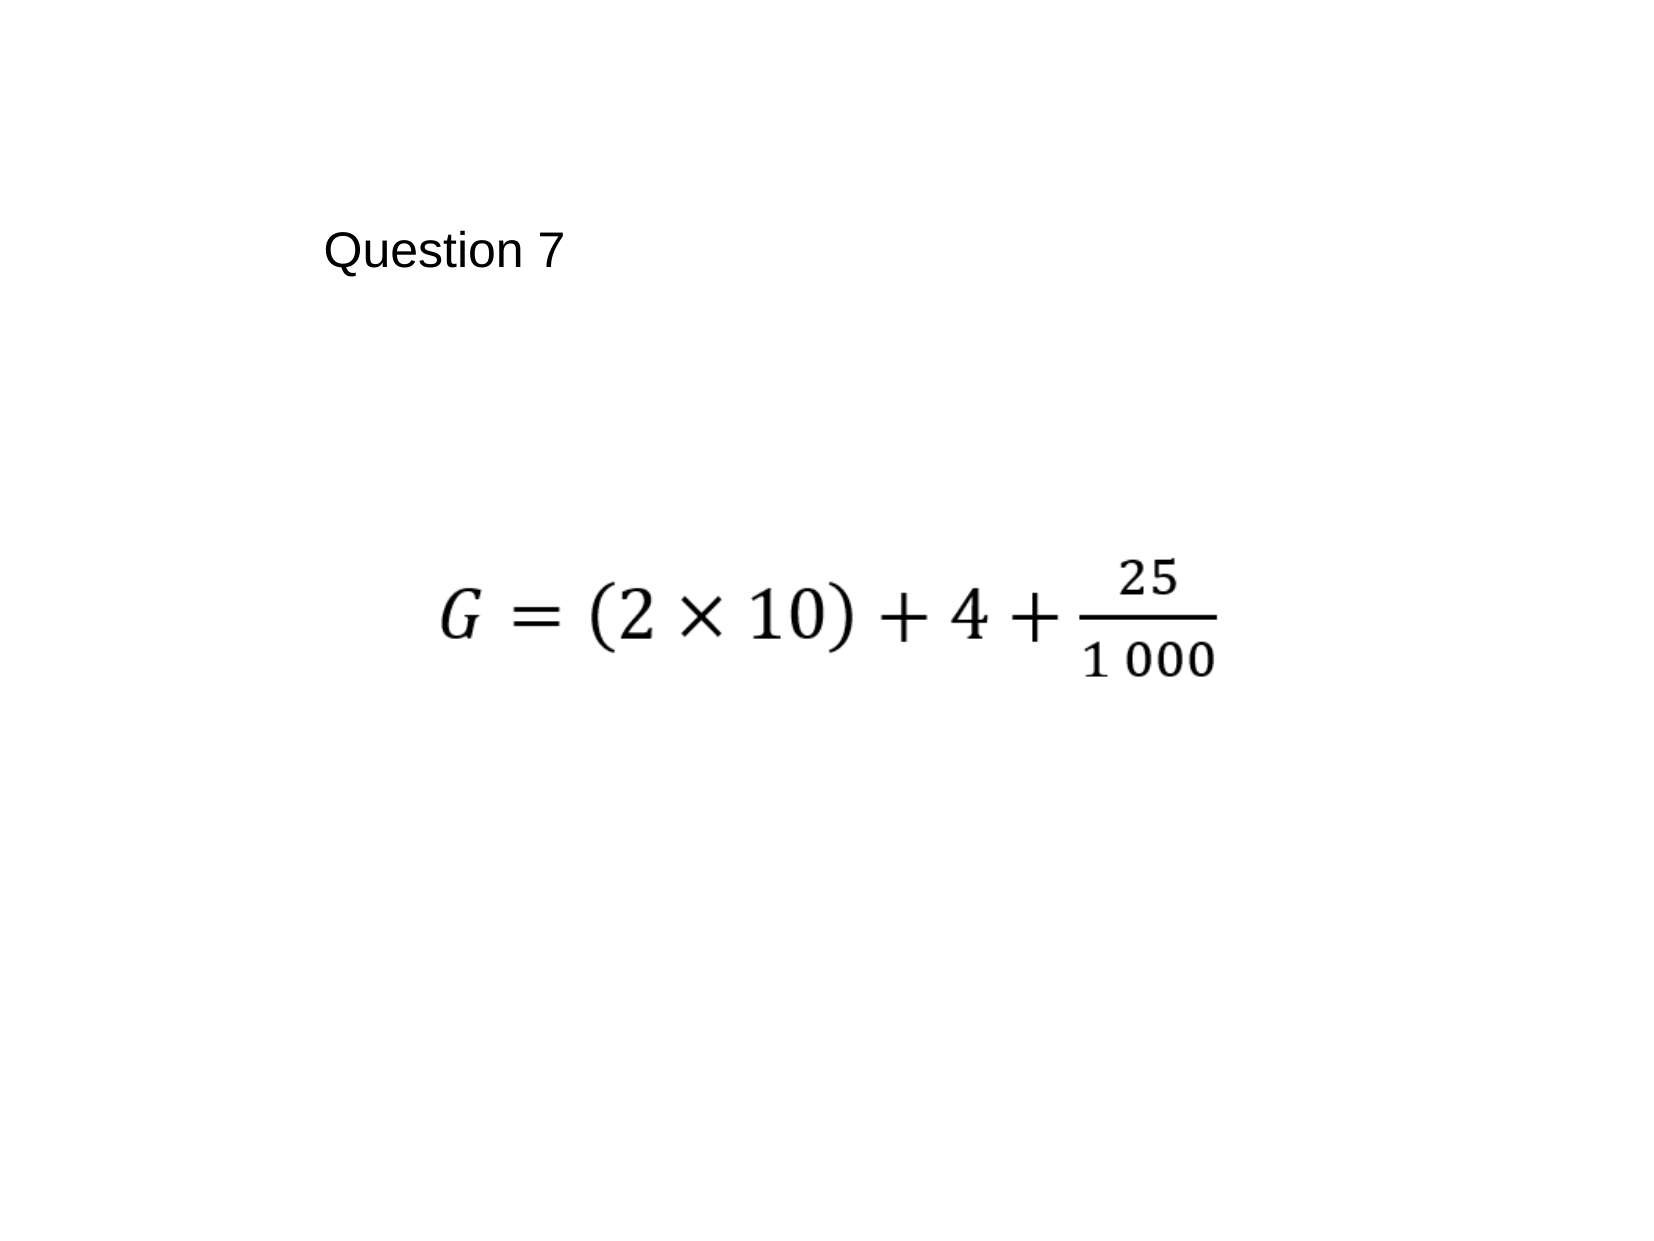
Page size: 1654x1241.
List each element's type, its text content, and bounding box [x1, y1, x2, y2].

picture [418, 530, 1236, 710]
text_box Question 7 [309, 214, 581, 286]
